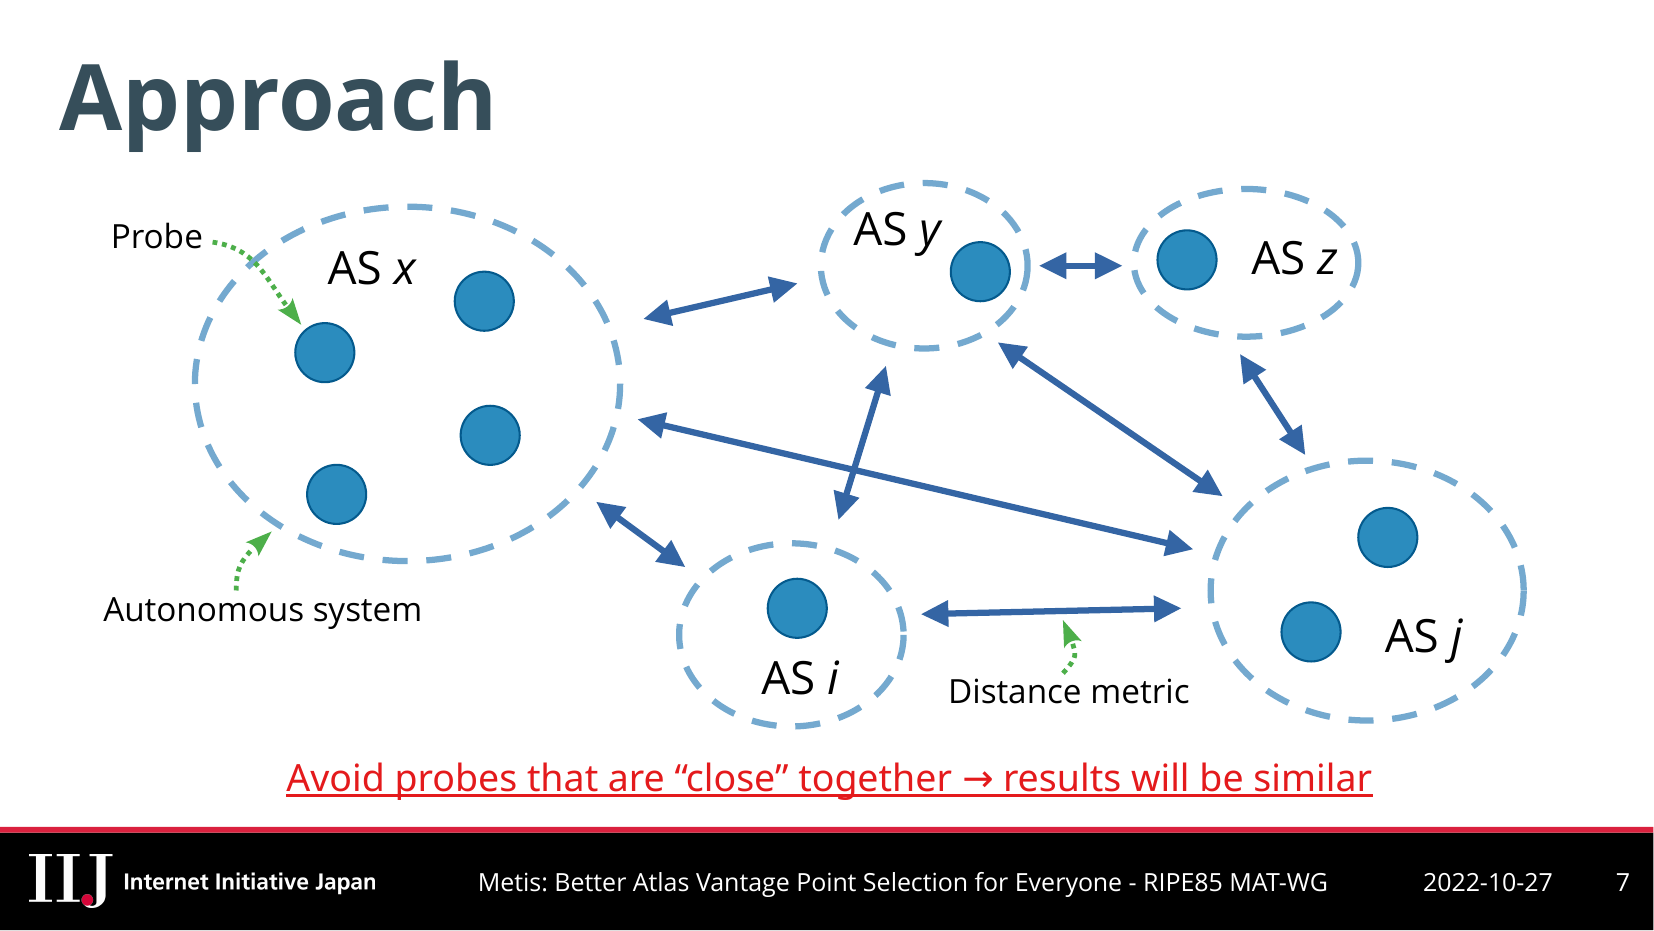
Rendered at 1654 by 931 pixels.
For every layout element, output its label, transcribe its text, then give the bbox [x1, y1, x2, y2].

text_box [307, 464, 367, 524]
text_box [1157, 230, 1217, 290]
title Approach [59, 17, 526, 173]
text_box Avoid probes that are “close” together → results will be similar [271, 744, 1403, 810]
text_box [1281, 602, 1341, 662]
text_box [1358, 507, 1418, 567]
text_box [295, 323, 355, 383]
text_box AS y [838, 188, 957, 267]
text_box [460, 405, 520, 465]
text_box AS j [1370, 596, 1480, 674]
picture [29, 854, 375, 908]
text_box [767, 578, 827, 637]
text_box AS z [1236, 217, 1353, 296]
text_box Distance metric [933, 660, 1205, 721]
text_box AS x [312, 227, 431, 306]
text_box AS i [746, 637, 857, 716]
text_box Probe [96, 205, 219, 266]
text_box Autonomous system [88, 578, 438, 639]
text_box [454, 271, 514, 331]
text_box [950, 242, 1010, 302]
